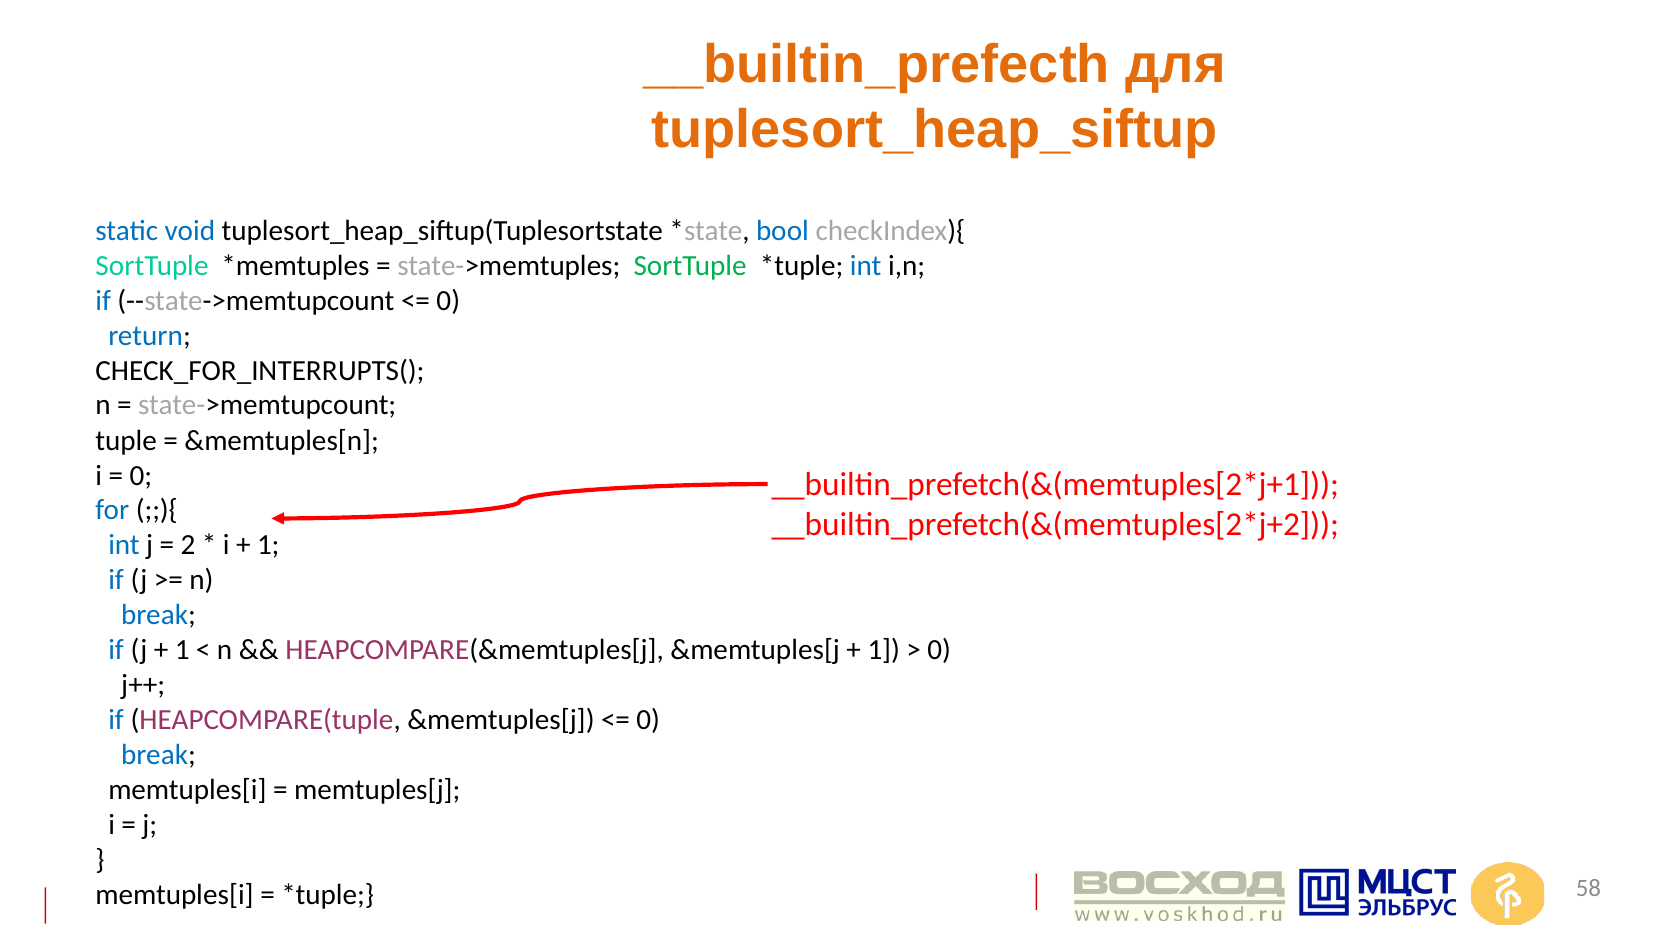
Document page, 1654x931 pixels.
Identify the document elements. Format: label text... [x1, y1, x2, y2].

text_box static void tuplesort_heap_siftup(Tuplesortstate *state, bool checkIndex){ SortTuple *memtuples = state->memtuples; SortTuple *tuple; int i,n; if (--state->memtupcount <= 0) return; CHECK_FOR_INTERRUPTS(); n = state->memtupcount; tuple = &memtuples[n]; i = 0; for (;;){ int j = 2 * i + 1; if (j >= n) break; if (j + 1 < n && HEAPCOMPARE(&memtuples[j], &memtuples[j + 1]) > 0) j++; if (HEAPCOMPARE(tuple, &memtuples[j]) <= 0) break; memtuples[i] = memtuples[j]; i = j; } memtuples[i] = *tuple;} [80, 203, 1442, 918]
picture [1296, 868, 1456, 916]
text_box __builtin_prefetch(&(memtuples[2*j+1])); __builtin_prefetch(&(memtuples[2*j+2])); [756, 454, 1512, 550]
picture [1470, 862, 1545, 925]
text_box __builtin_prefecth для tuplesort_heap_siftup [407, 49, 1463, 138]
picture [1074, 871, 1285, 921]
